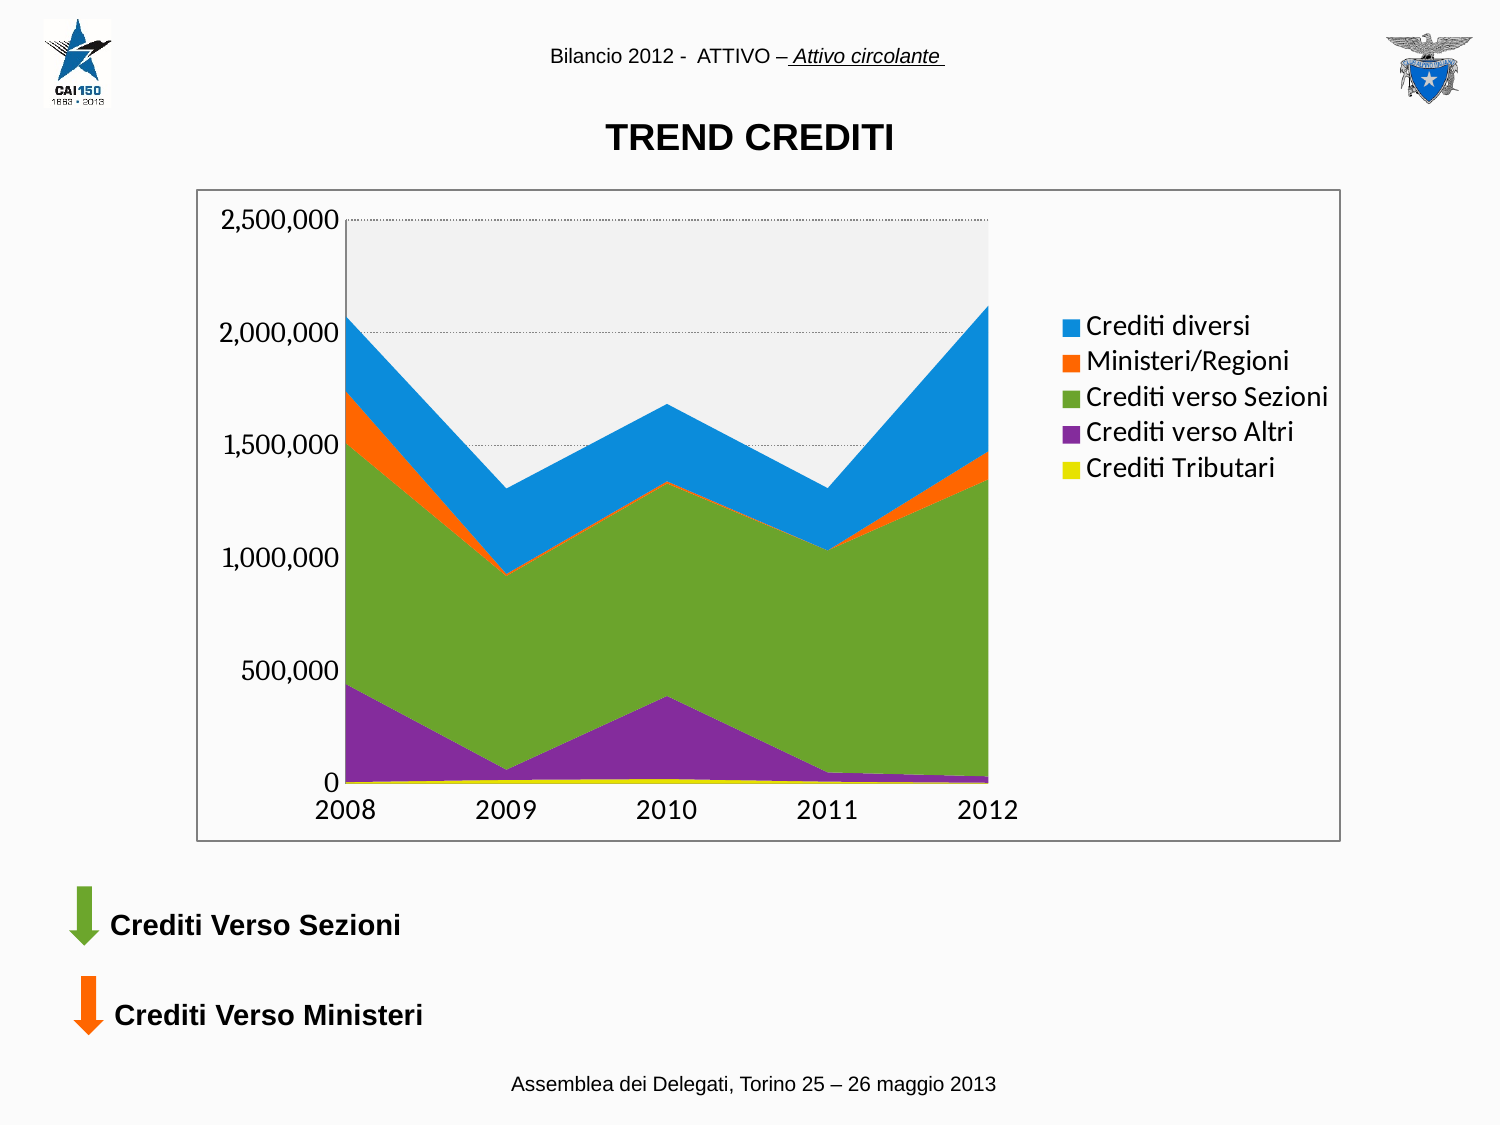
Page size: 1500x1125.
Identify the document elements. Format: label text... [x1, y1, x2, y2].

text_box Crediti Verso Sezioni [94, 898, 451, 950]
text_box [69, 886, 100, 946]
picture [43, 19, 112, 108]
text_box Bilancio 2012 - ATTIVO – Attivo circolante [513, 35, 983, 76]
text_box Assemblea dei Delegati, Torino 25 – 26 maggio 2013 [269, 1062, 1239, 1105]
picture [1382, 29, 1477, 112]
text_box [73, 976, 104, 1036]
text_box Crediti Verso Ministeri [99, 988, 1289, 1040]
chart [196, 188, 1341, 842]
text_box TREND CREDITI [260, 105, 1240, 147]
